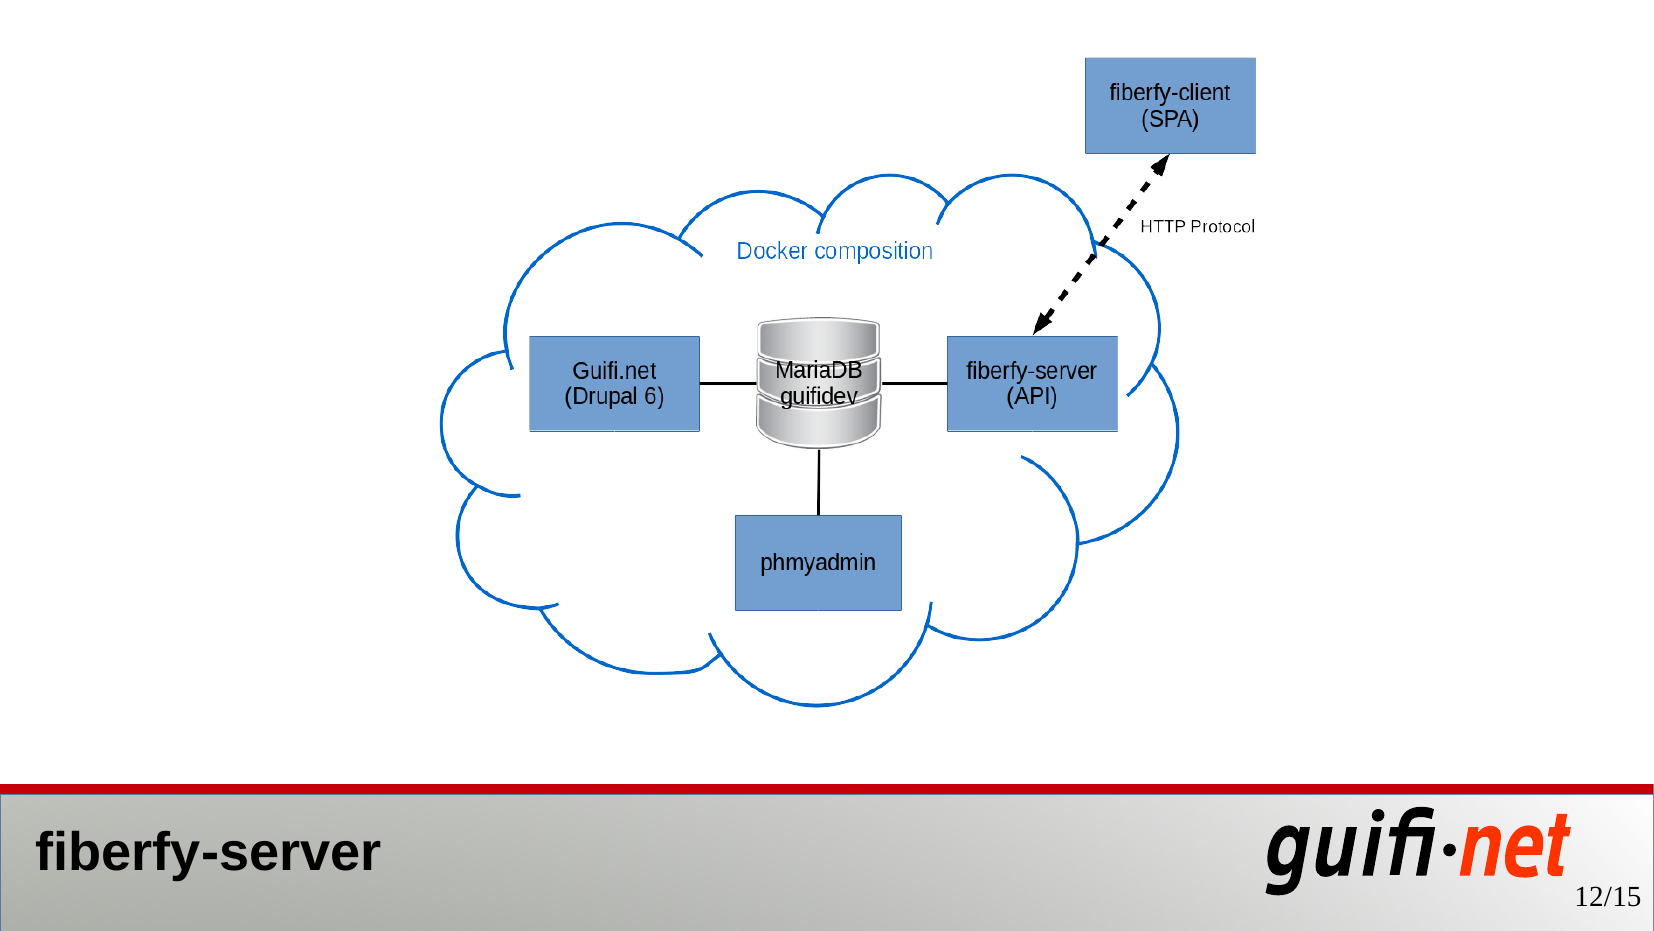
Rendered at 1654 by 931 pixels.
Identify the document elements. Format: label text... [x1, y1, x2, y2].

title fiberfy-server [35, 804, 1182, 898]
picture [295, 50, 1276, 745]
